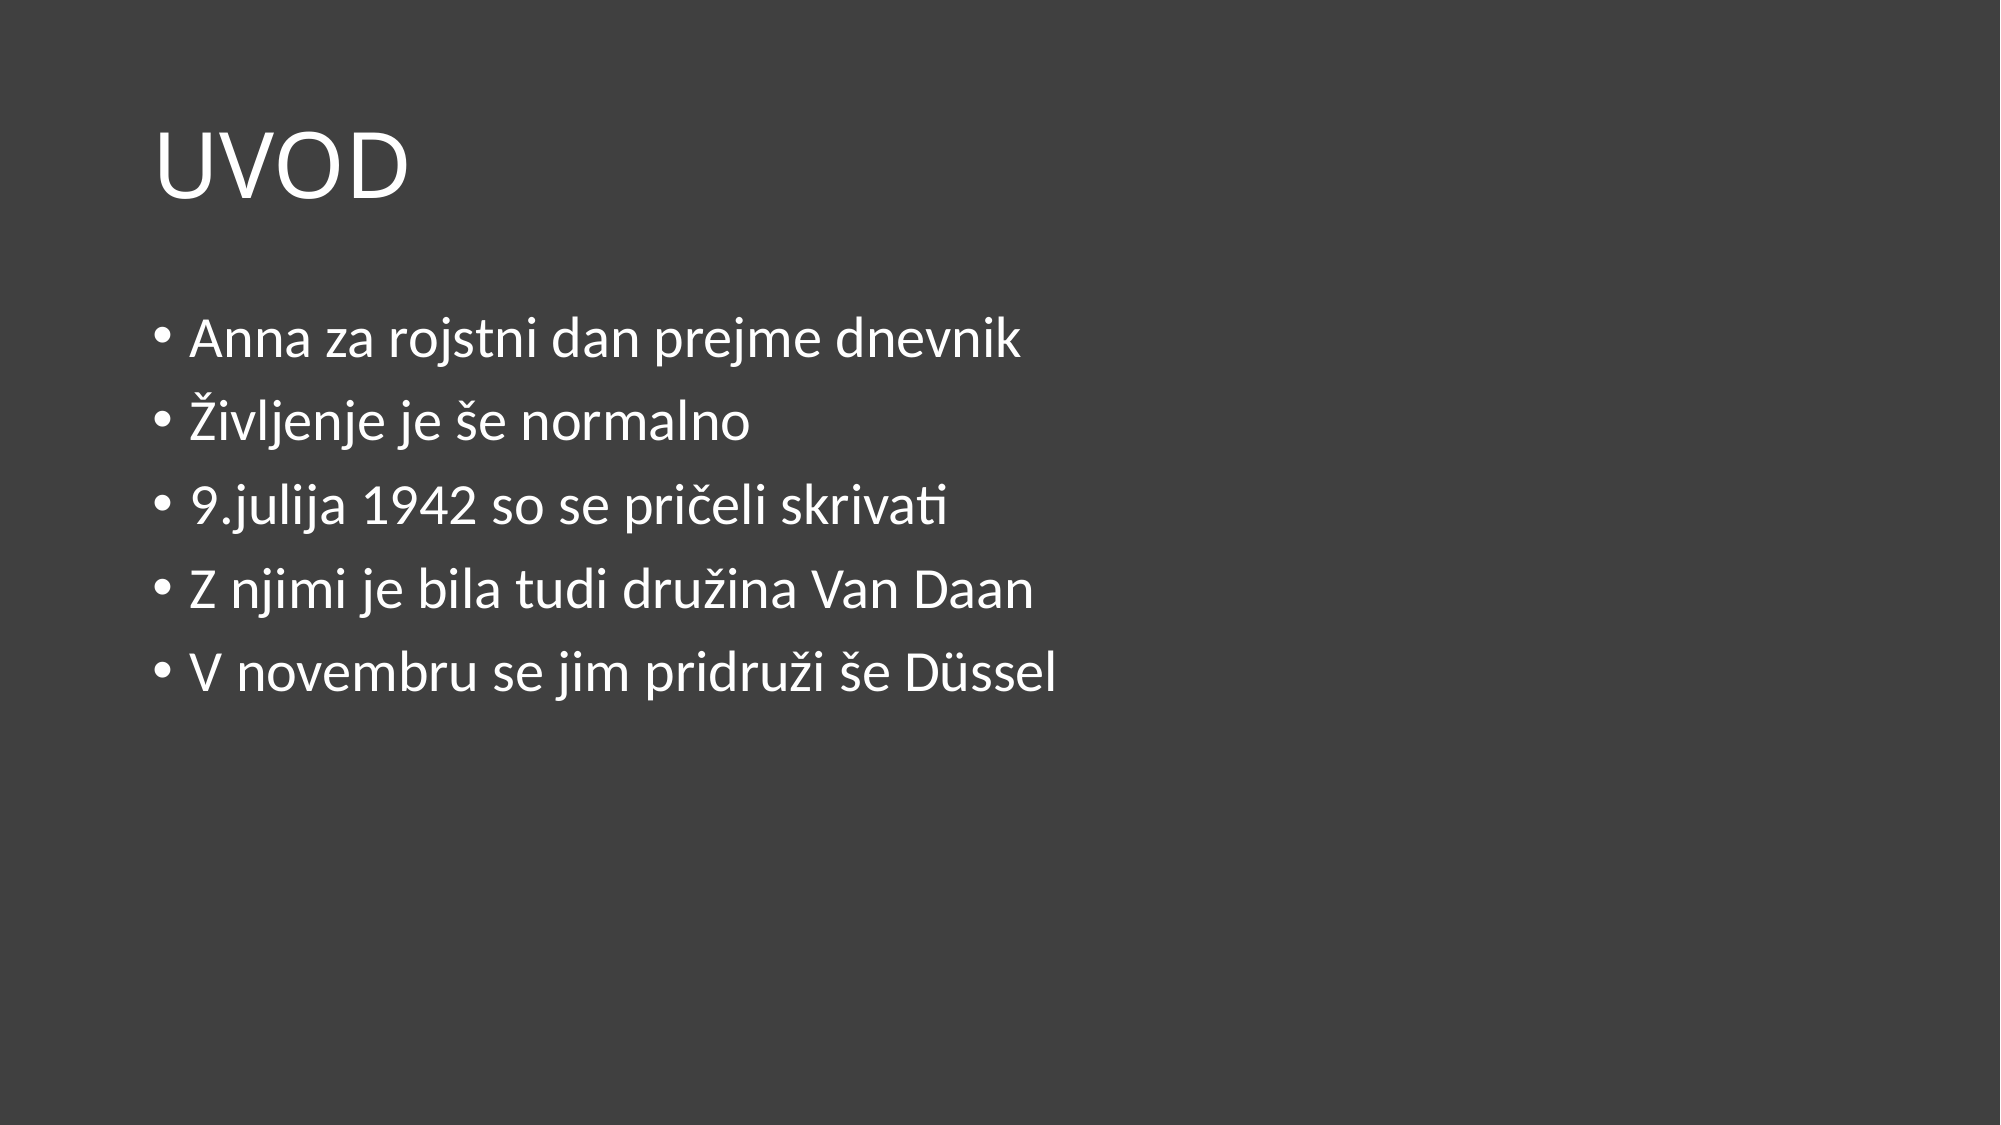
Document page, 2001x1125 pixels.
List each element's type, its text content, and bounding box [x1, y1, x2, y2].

title UVOD [137, 59, 1863, 278]
list Anna za rojstni dan prejme dnevnik Življenje je še normalno 9.julija 1942 so se pričeli skrivati Z njimi je bila tudi družina Van Daan V novembru se jim pridruži še Düssel [137, 299, 1863, 1014]
